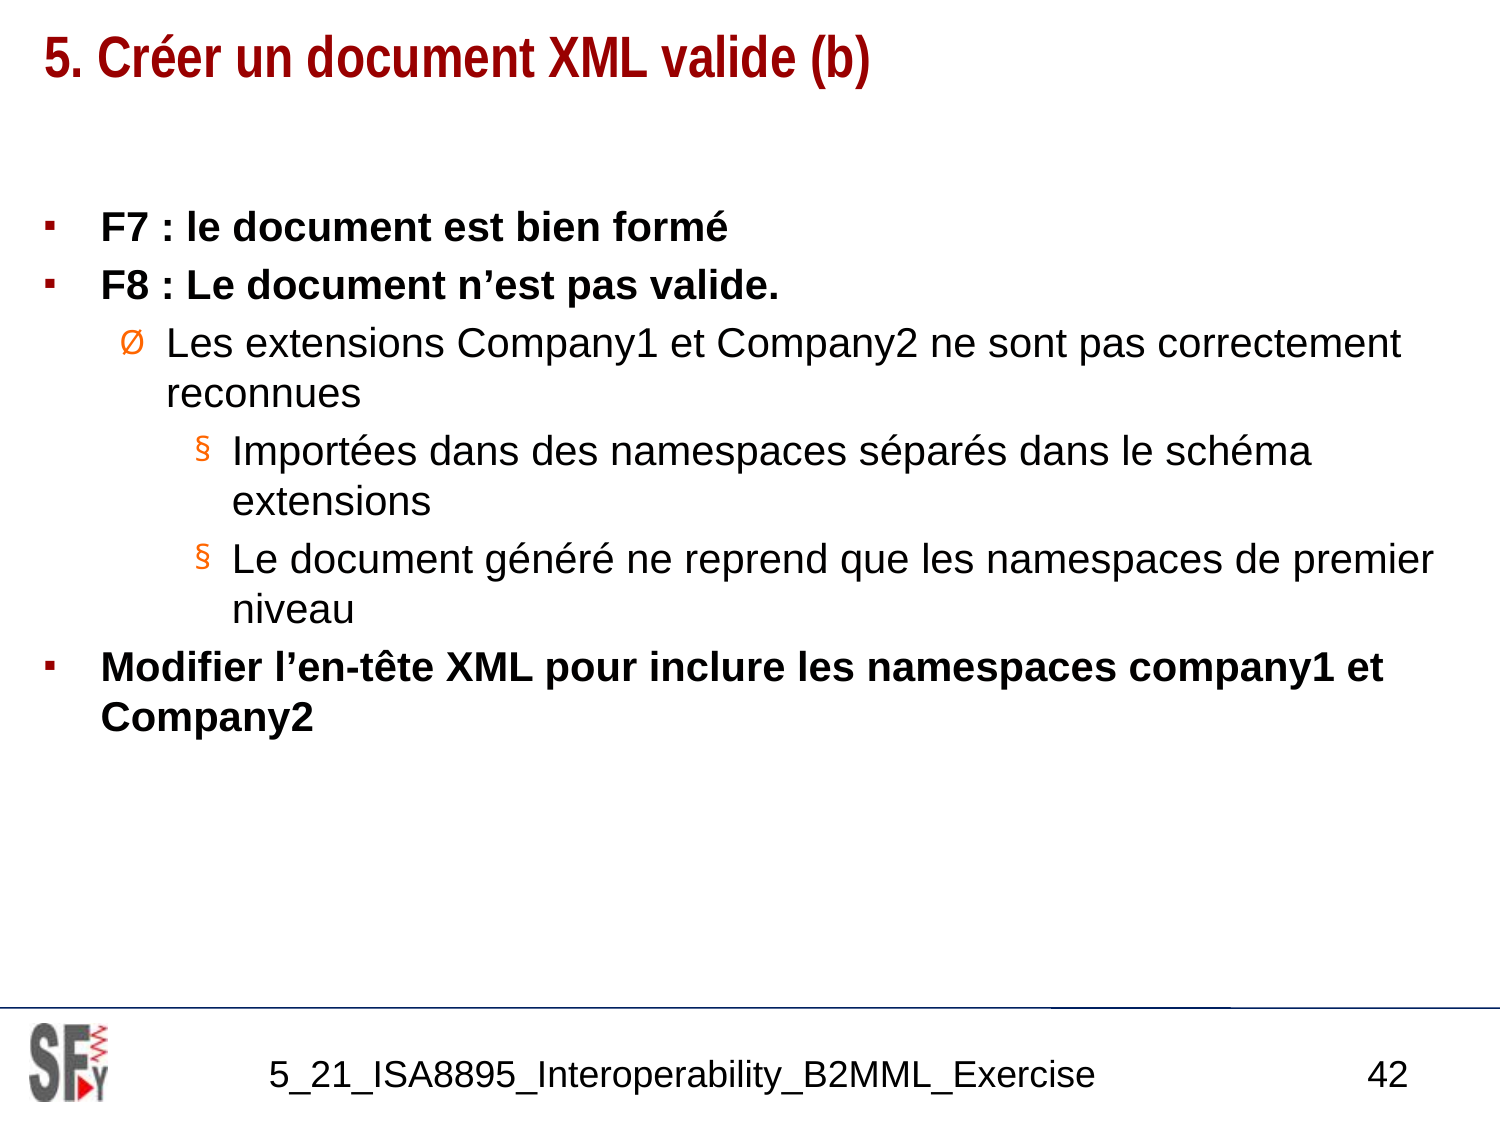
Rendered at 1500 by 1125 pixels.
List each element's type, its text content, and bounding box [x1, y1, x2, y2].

footer 5_21_ISA8895_Interoperability_B2MML_Exercise [253, 1034, 1336, 1103]
title 5. Créer un document XML valide (b) [29, 12, 1471, 138]
slide_number <numéro> [1352, 1034, 1490, 1103]
picture [29, 1023, 108, 1102]
list F7 : le document est bien formé F8 : Le document n’est pas valide. Les extensions Company1 et Company2 ne sont pas correctement reconnues Importées dans des namespaces séparés dans le schéma extensions Le document généré ne reprend que les namespaces de premier niveau Modifier l’en-tête XML pour inclure les namespaces company1 et Company2 [29, 184, 1471, 988]
